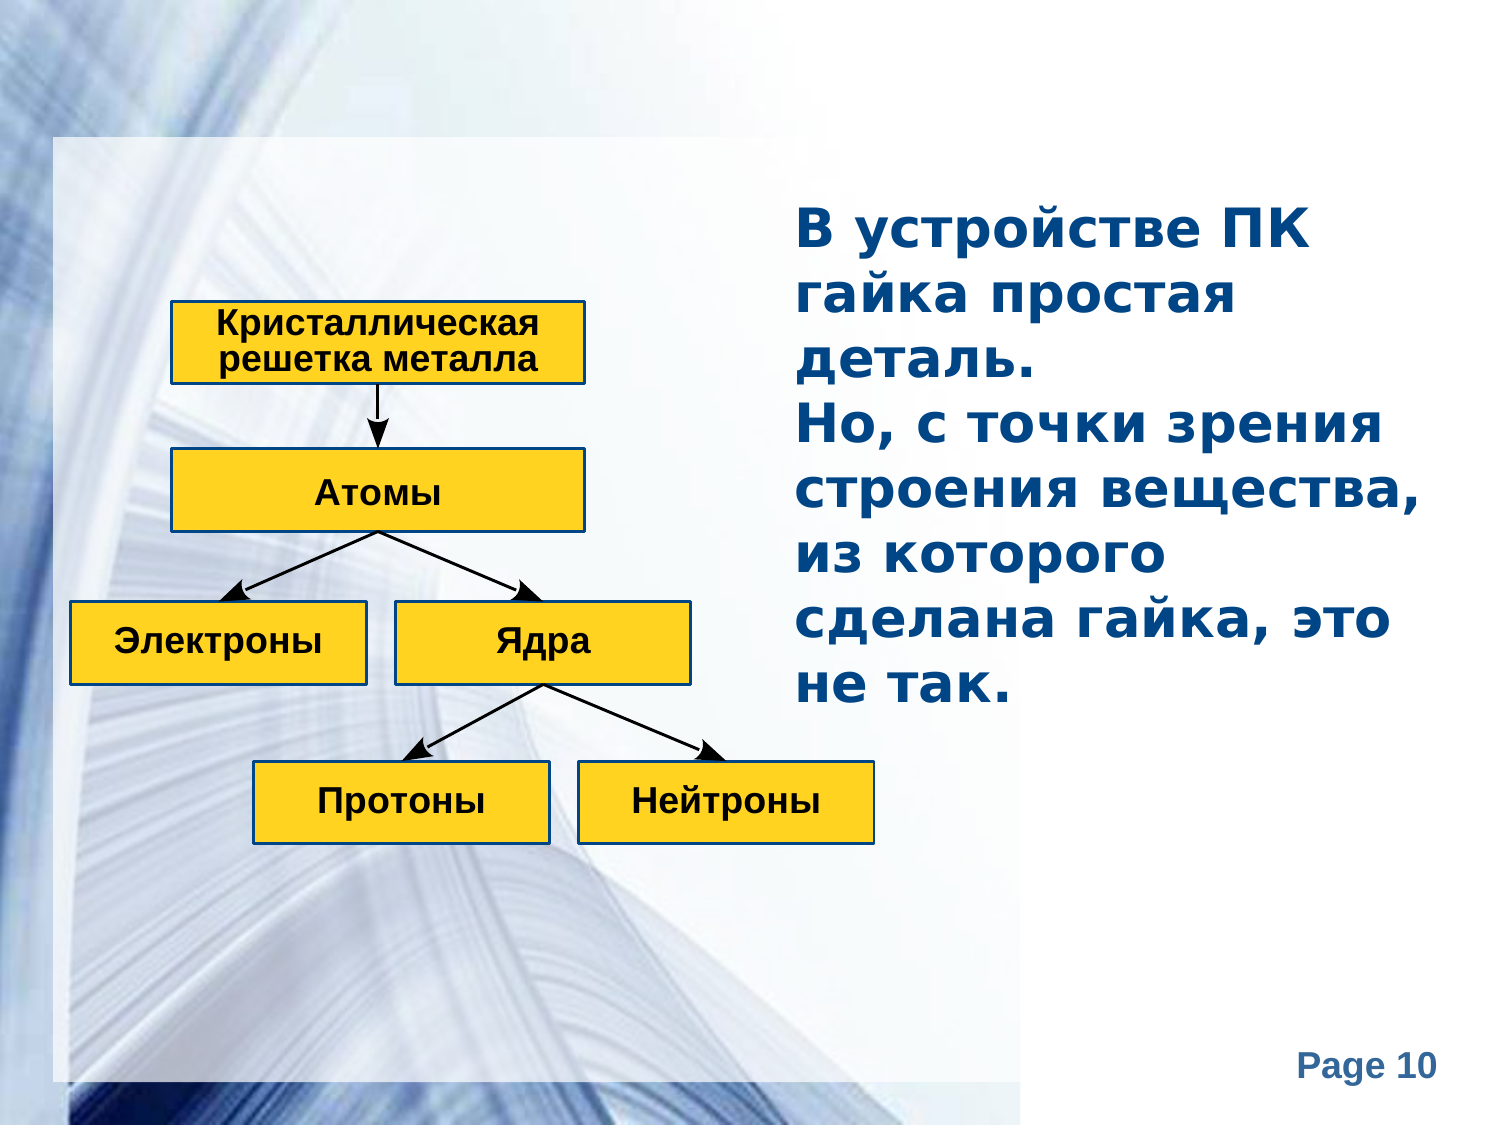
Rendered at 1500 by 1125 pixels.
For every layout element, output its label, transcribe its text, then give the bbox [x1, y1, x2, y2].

text_box Нейтроны [578, 761, 875, 844]
text_box Электроны [70, 601, 367, 685]
text_box Ядра [395, 601, 691, 685]
text_box Кристаллическая решетка металла [171, 301, 585, 384]
text_box В устройстве ПК гайка простая деталь. Но, с точки зрения строения вещества, из которого сделана гайка, это не так. [779, 185, 1441, 721]
picture [0, 0, 1500, 1125]
text_box Протоны [253, 761, 550, 844]
text_box Атомы [171, 448, 585, 532]
